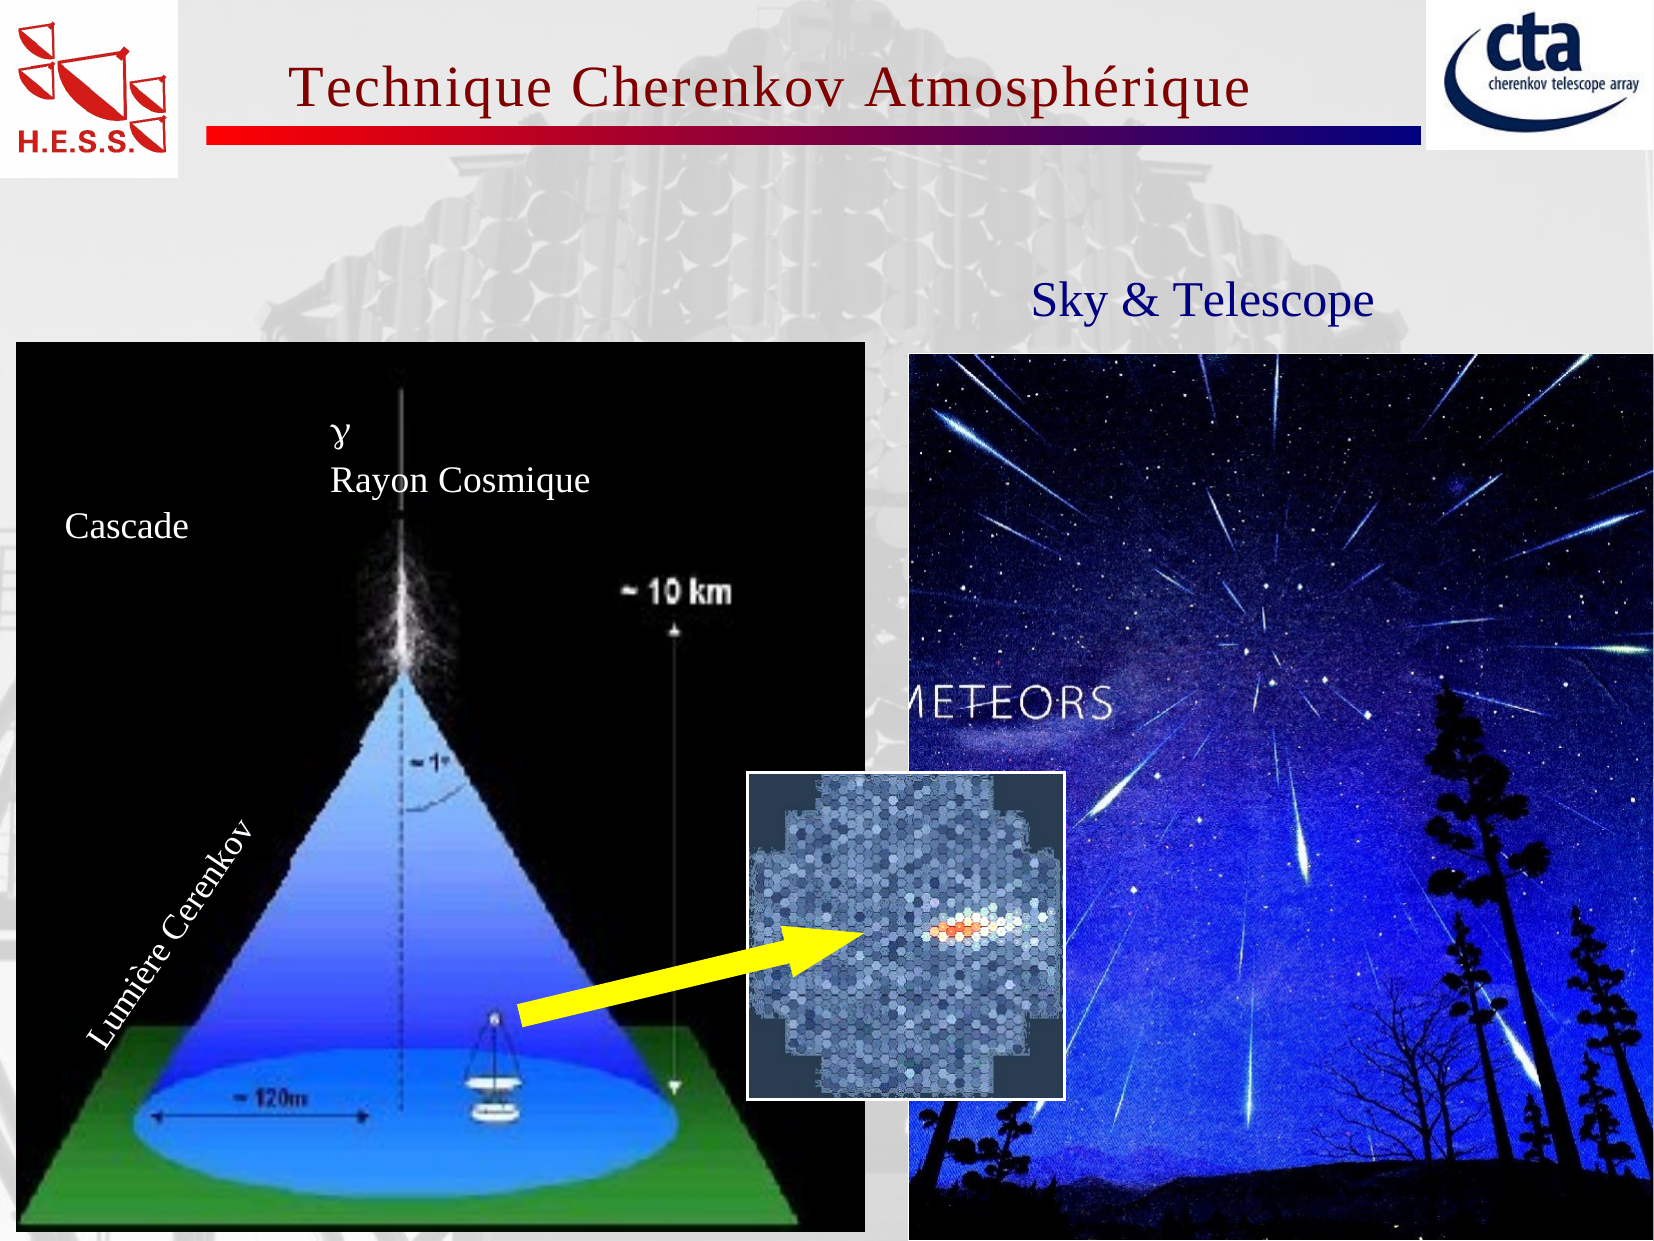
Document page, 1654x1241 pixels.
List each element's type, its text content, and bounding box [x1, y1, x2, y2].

picture [909, 354, 1654, 1241]
text_box Cascade [64, 501, 318, 547]
picture [16, 342, 865, 1232]
picture [1426, 0, 1654, 150]
text_box Lumière Cerenkov [75, 692, 340, 1056]
text_box  Rayon Cosmique [330, 404, 644, 500]
text_box Sky & Telescope [1030, 271, 1406, 332]
picture [0, 0, 178, 178]
picture [748, 773, 1063, 1099]
title Technique Cherenkov Atmosphérique [35, 29, 1447, 136]
